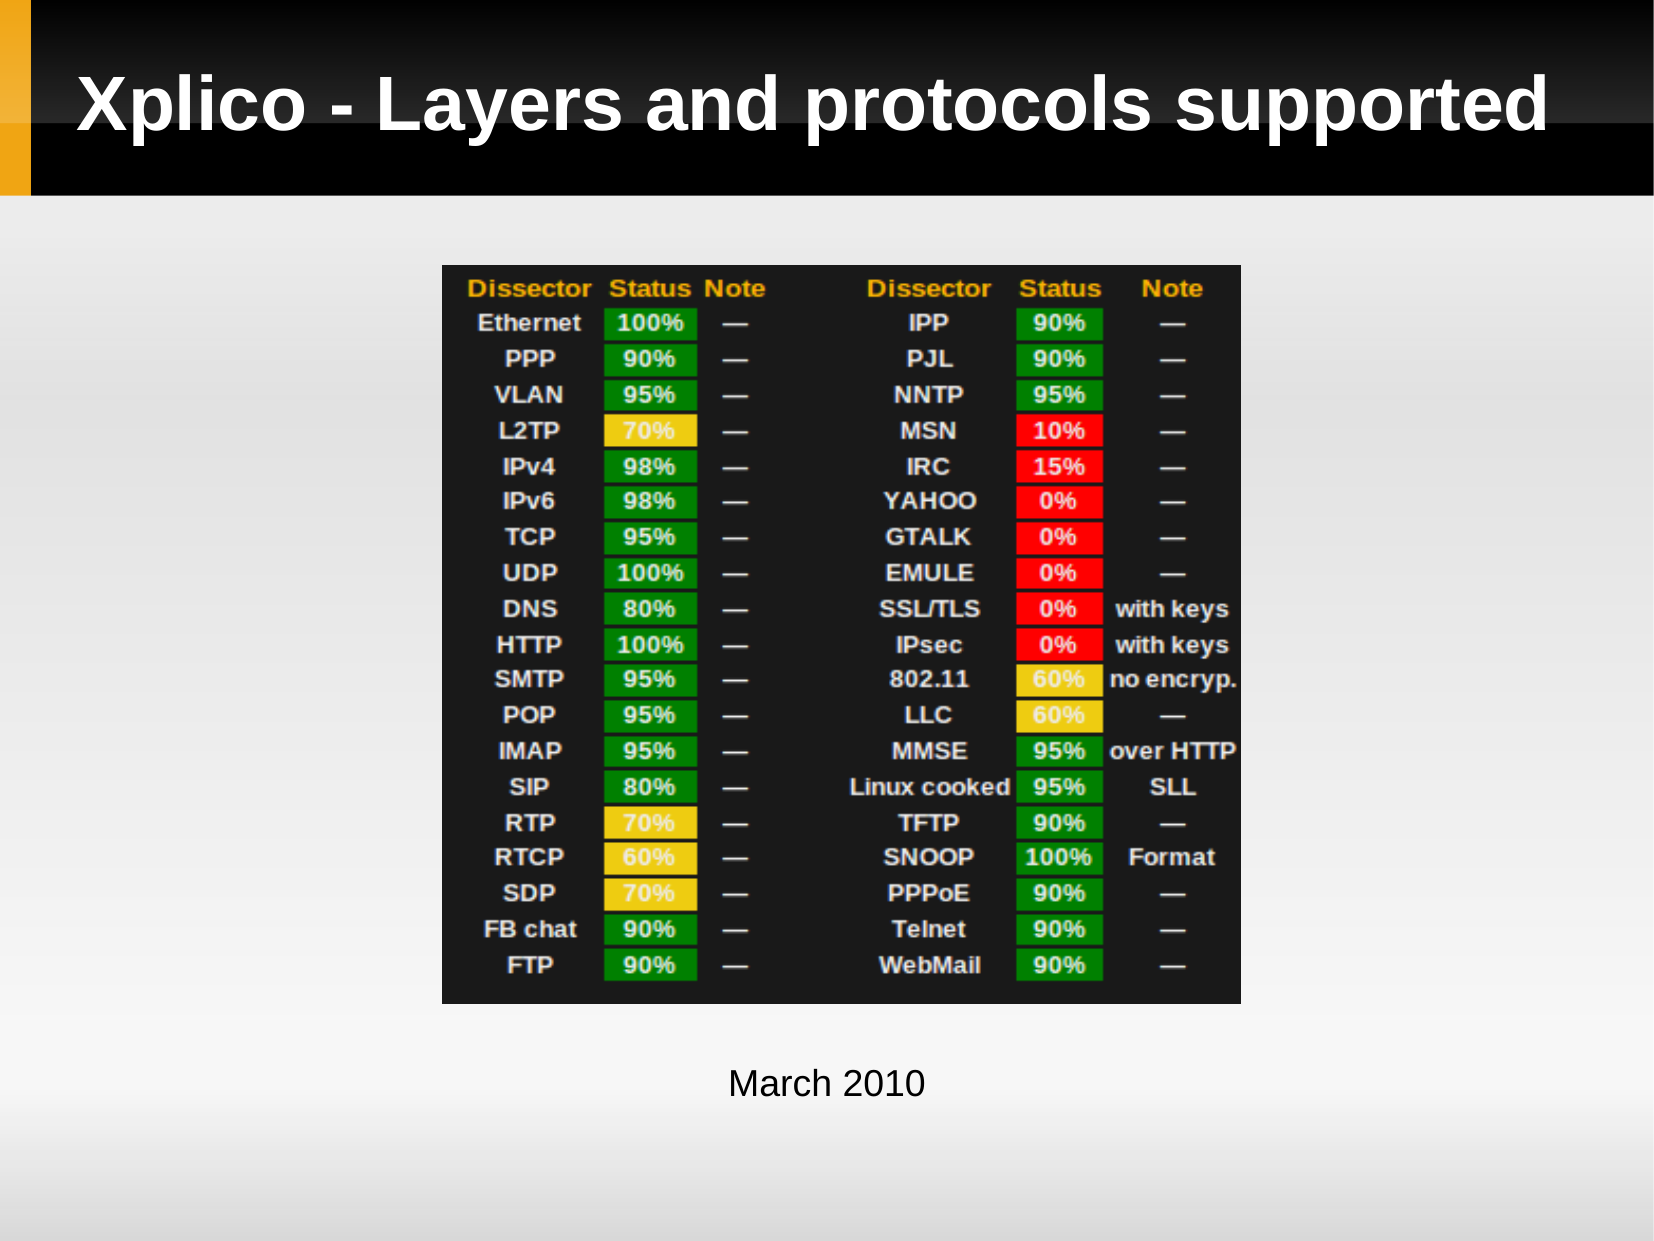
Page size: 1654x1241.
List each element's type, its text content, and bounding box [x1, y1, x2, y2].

picture [0, 0, 1654, 1241]
title Xplico - Layers and protocols supported [76, 7, 1565, 200]
list March 2010 [82, 290, 1571, 1172]
